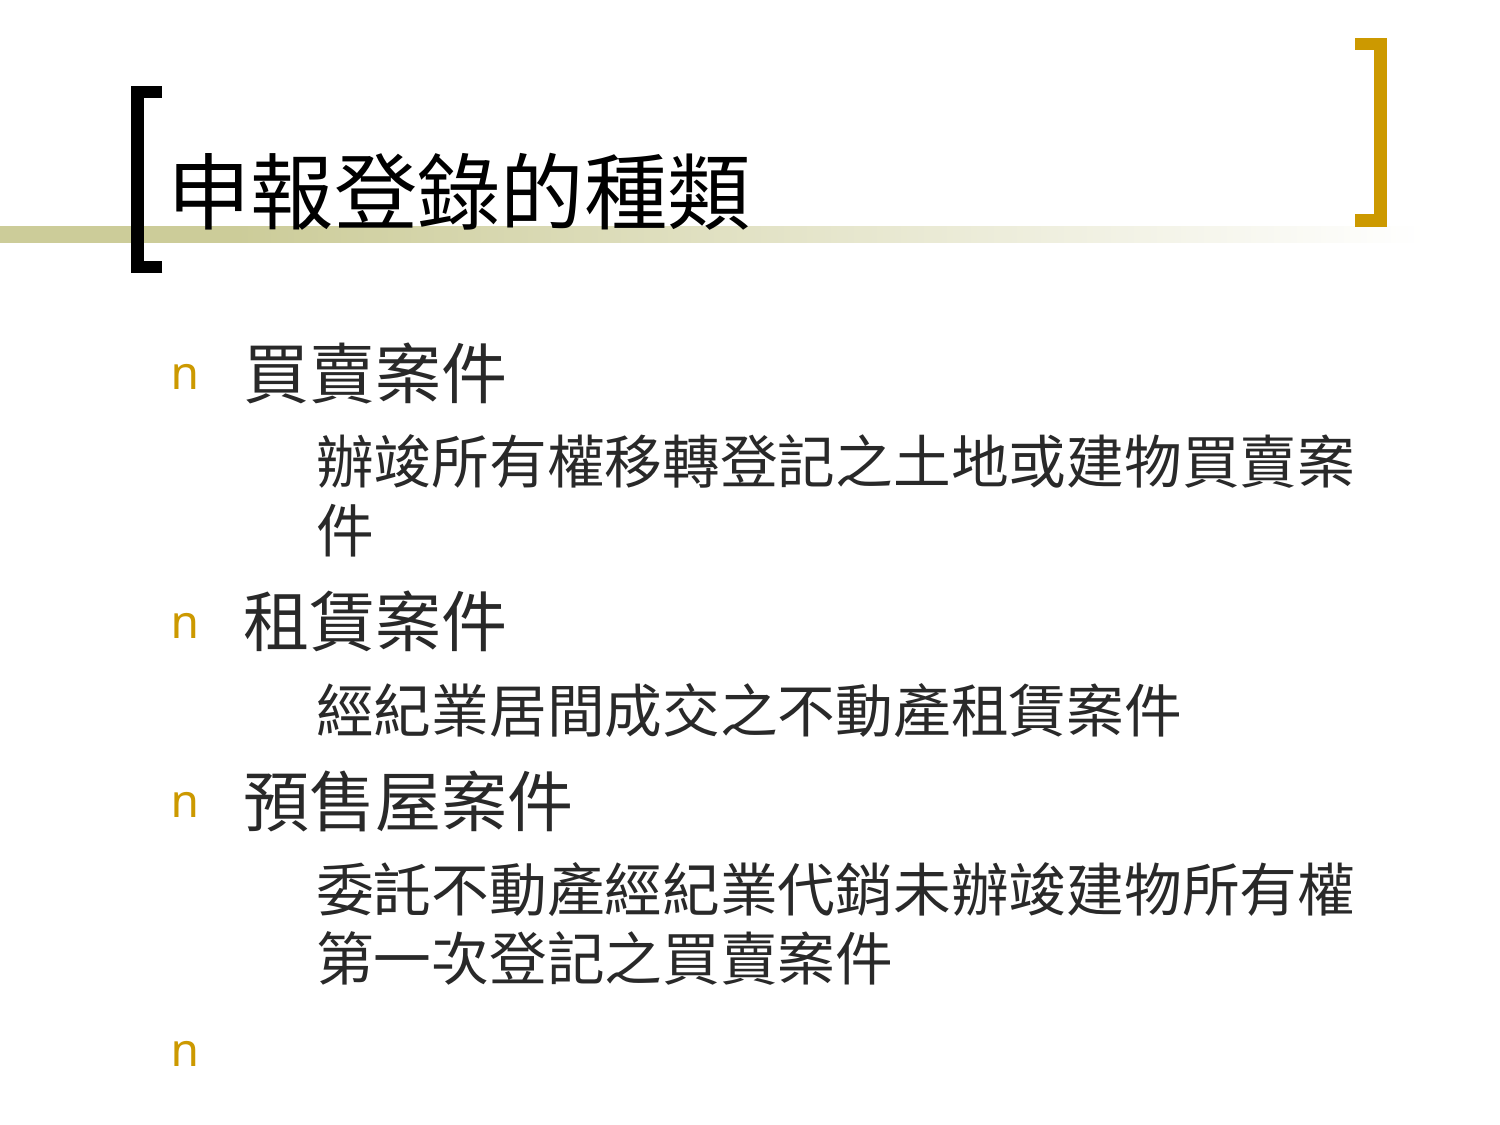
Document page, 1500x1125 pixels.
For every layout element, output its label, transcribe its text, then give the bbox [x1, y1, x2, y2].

title 申報登錄的種類 [152, 15, 1328, 248]
list 買賣案件 辦竣所有權移轉登記之土地或建物買賣案件 租賃案件 經紀業居間成交之不動產租賃案件 預售屋案件 委託不動產經紀業代銷未辦竣建物所有權第一次登記之買賣案件 [155, 324, 1413, 1000]
